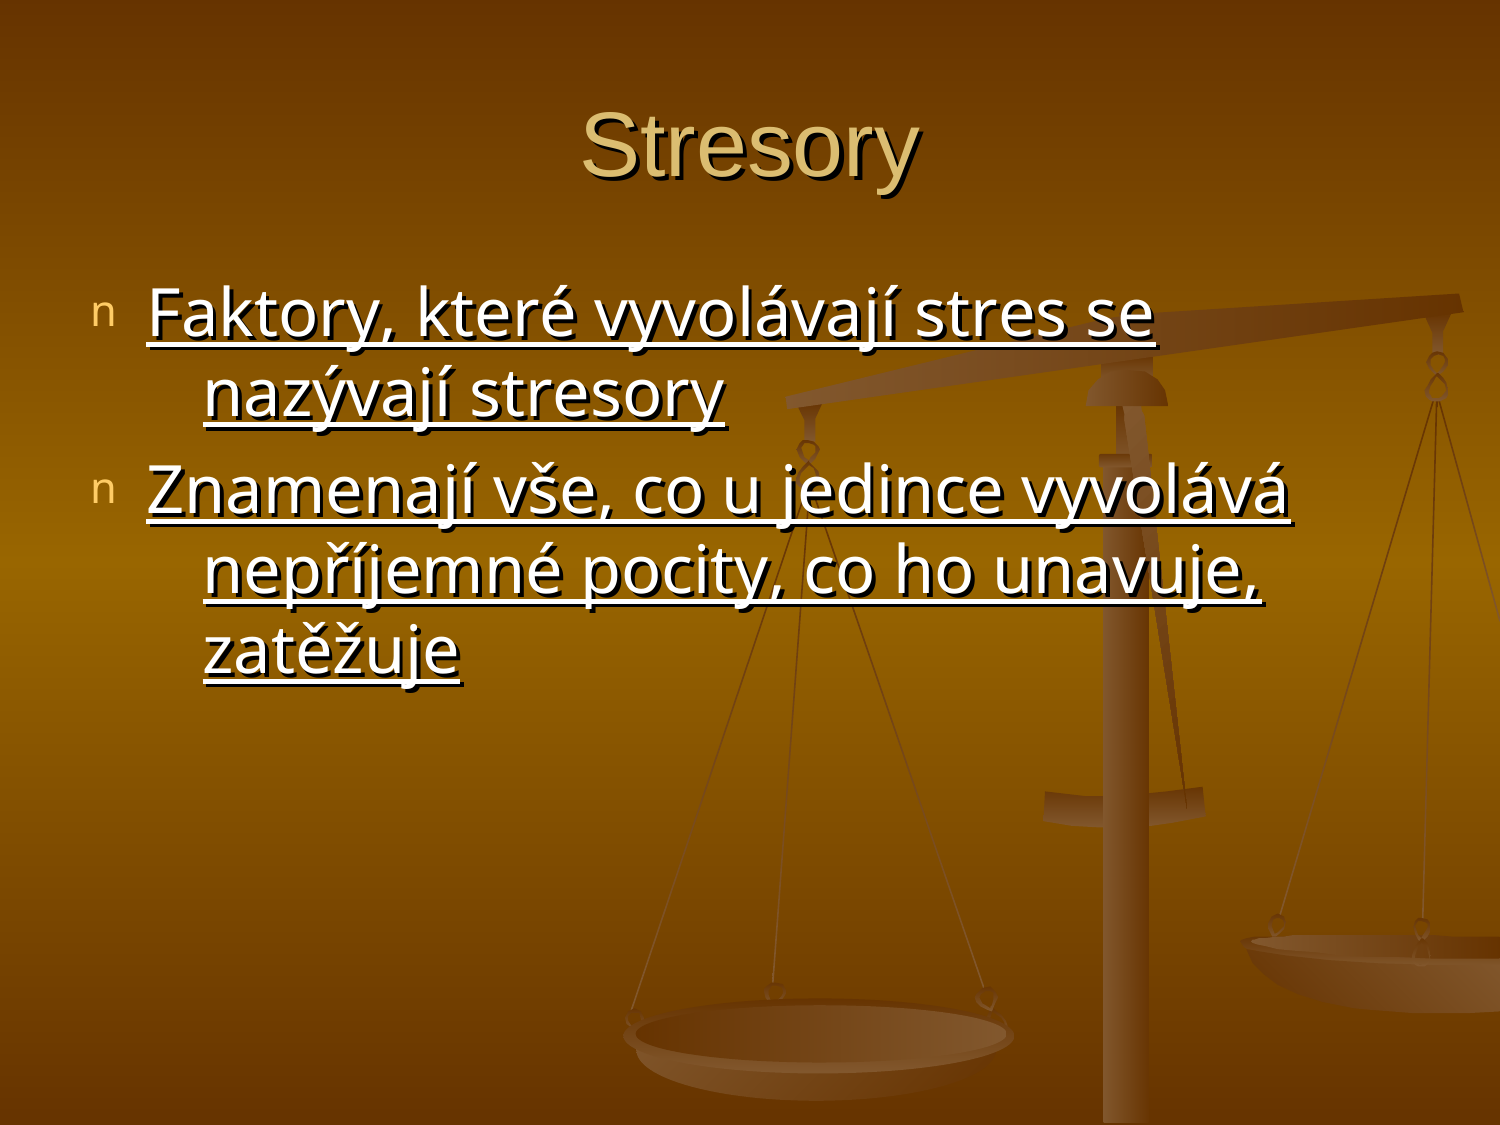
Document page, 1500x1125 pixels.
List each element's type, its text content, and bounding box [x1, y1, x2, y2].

list Faktory, které vyvolávají stres se nazývají stresory Znamenají vše, co u jedince vyvolává nepříjemné pocity, co ho unavuje, zatěžuje [75, 262, 1426, 1006]
title Stresory [75, 45, 1426, 234]
